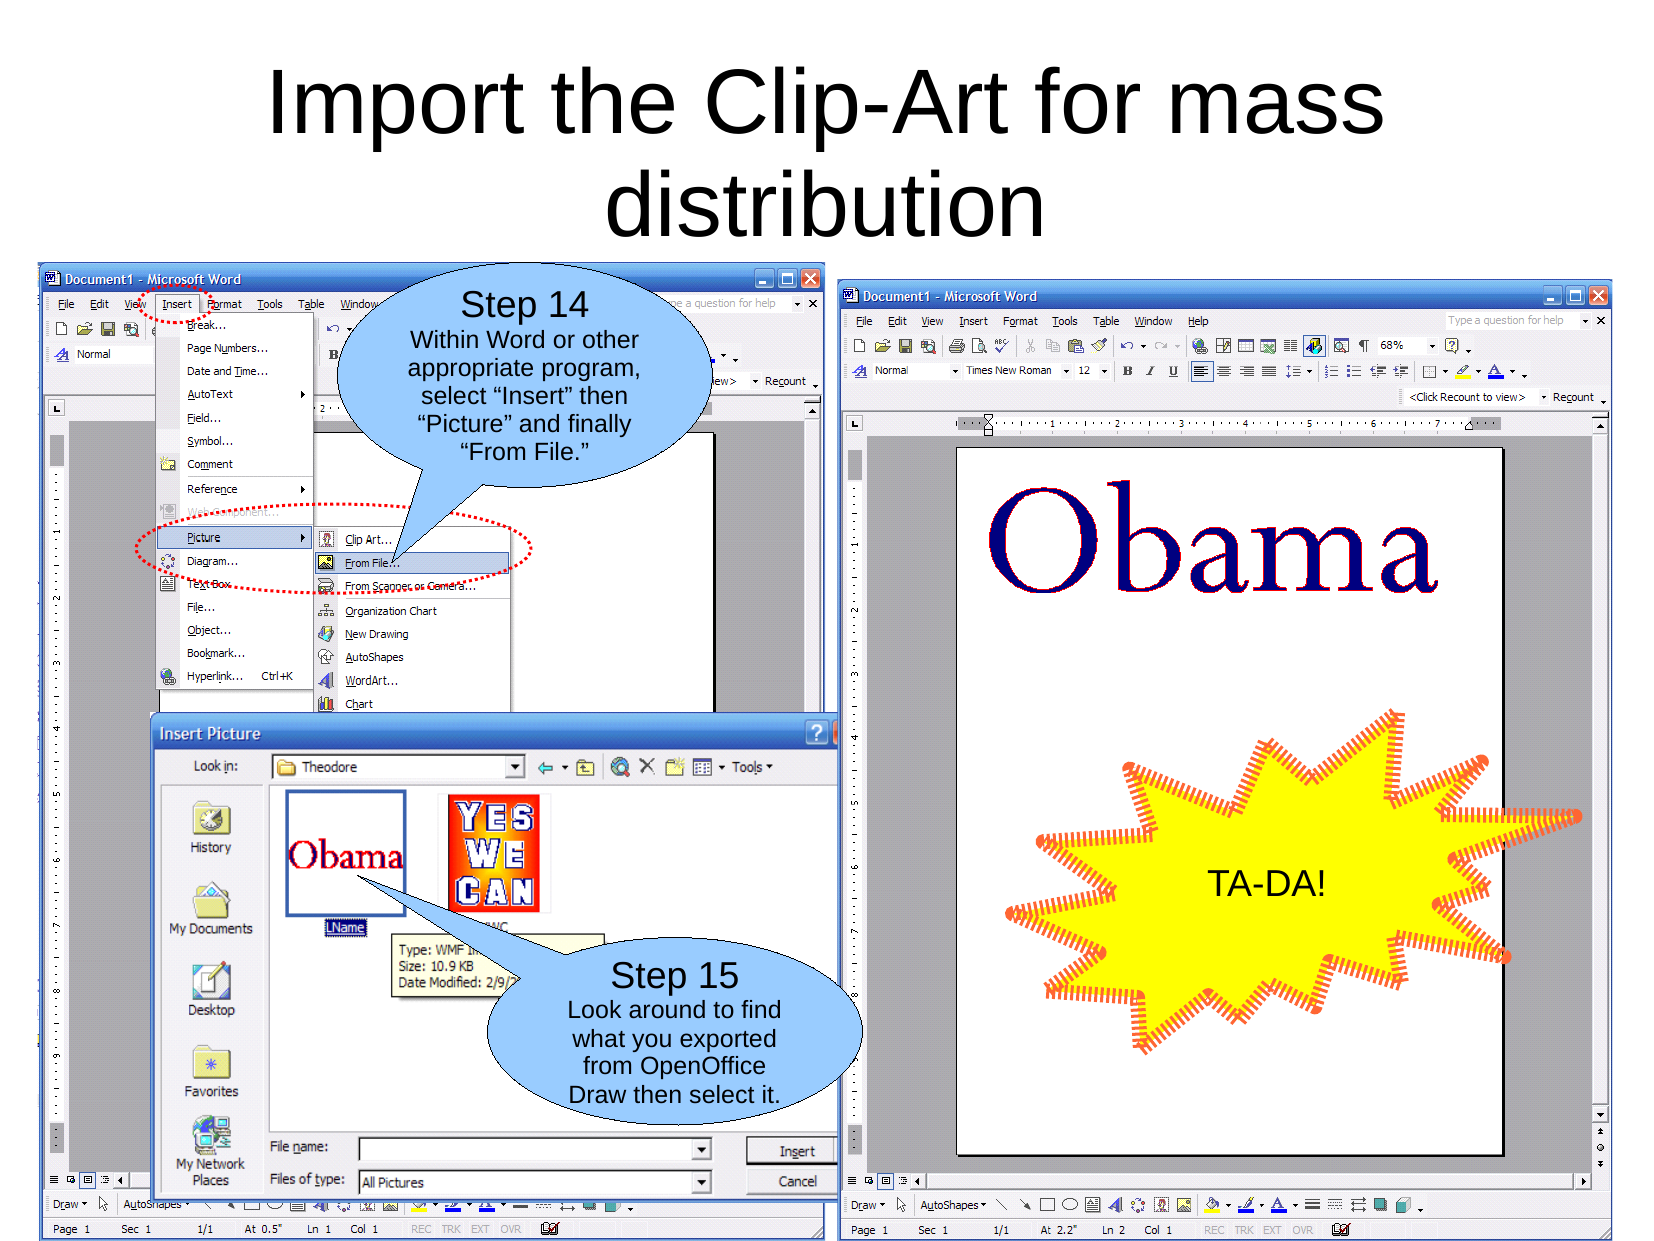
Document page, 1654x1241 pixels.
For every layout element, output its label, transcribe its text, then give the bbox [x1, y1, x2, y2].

text_box Step 15 Look around to find what you exported from OpenOffice Draw then select it. [357, 875, 863, 1126]
picture [37, 262, 1613, 1241]
text_box Step 14 Within Word or other appropriate program, select “Insert” then “Picture” and finally “From File.” [337, 262, 713, 563]
text_box TA-DA! [1012, 712, 1576, 1050]
title Import the Clip-Art for mass distribution [82, 50, 1571, 256]
